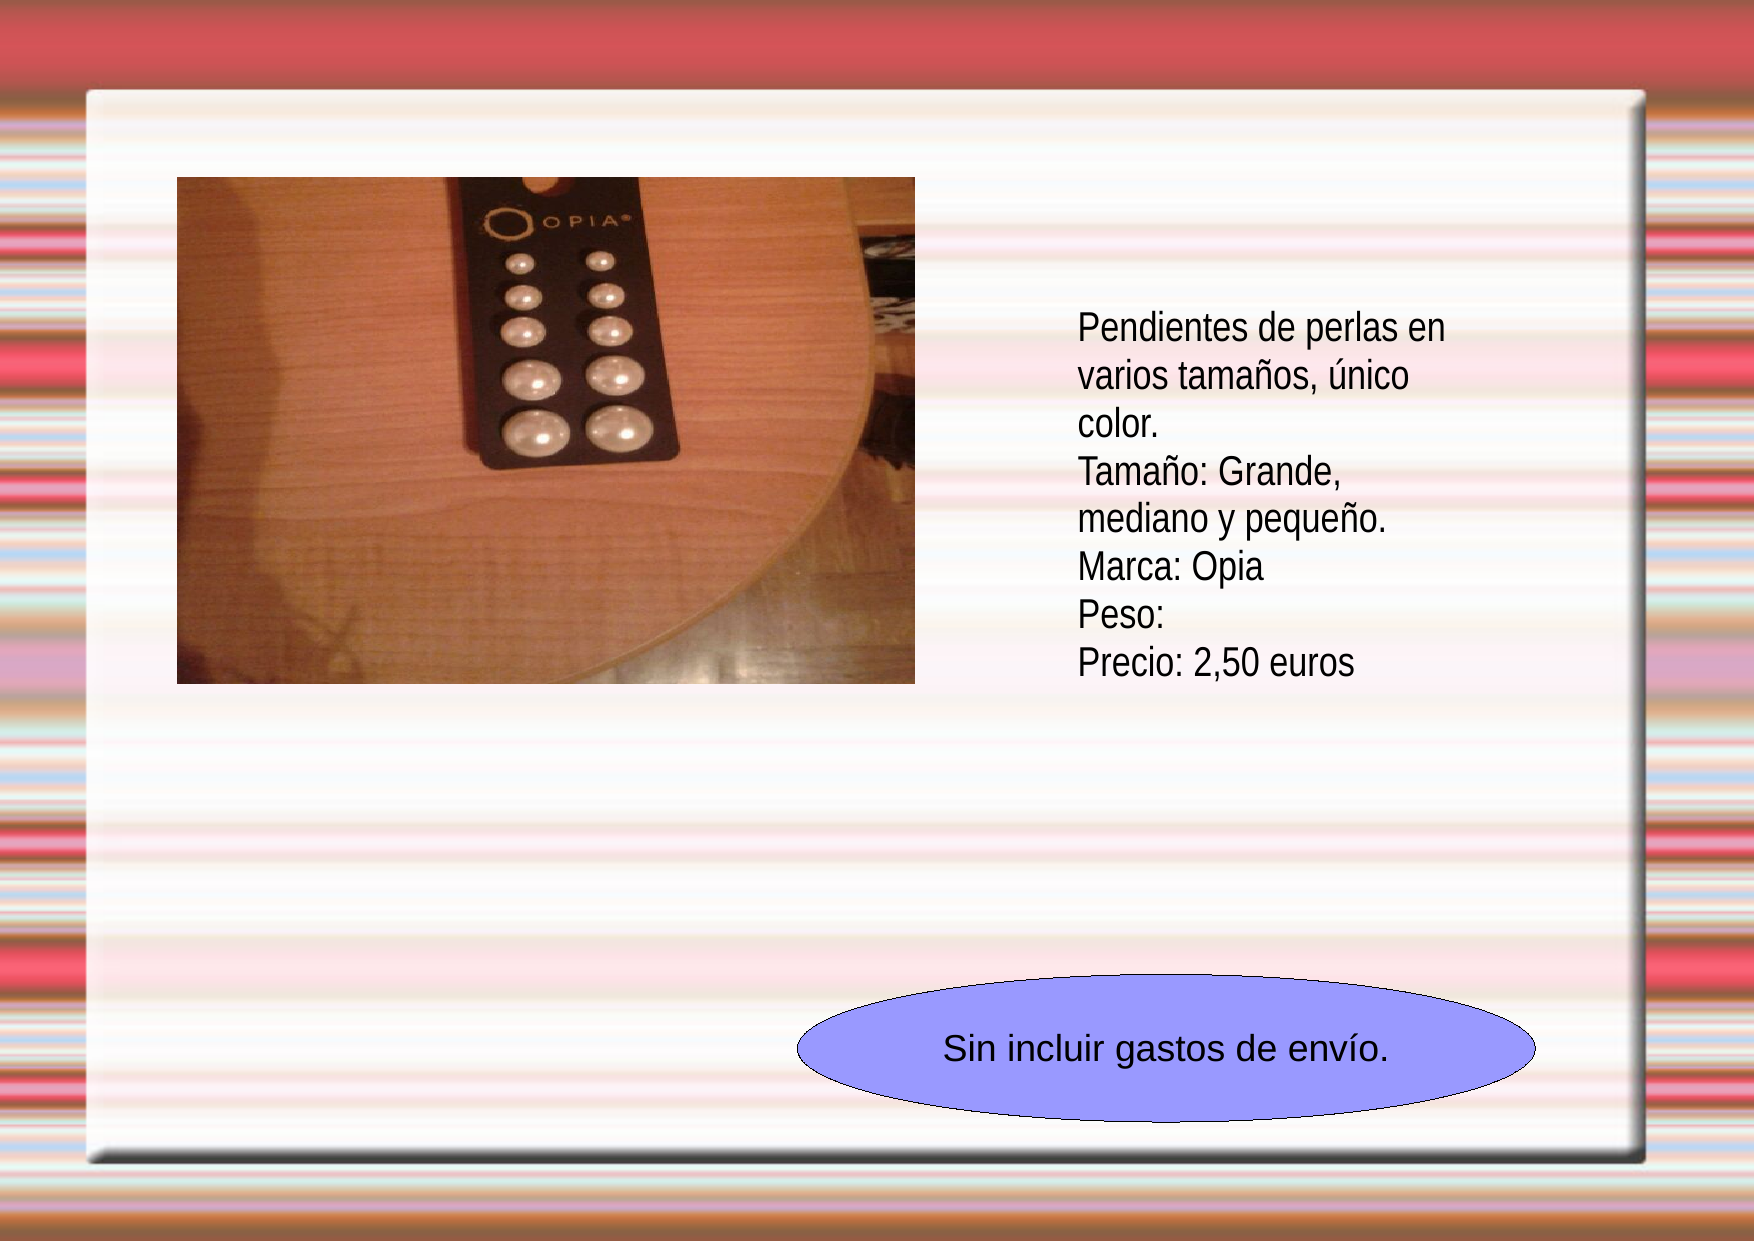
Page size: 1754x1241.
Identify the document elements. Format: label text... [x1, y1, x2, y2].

picture [0, 0, 1754, 1241]
text_box Sin incluir gastos de envío. [797, 974, 1536, 1123]
text_box Pendientes de perlas en varios tamaños, único color. Tamaño: Grande, mediano y pequeño. Marca: Opia Peso: Precio: 2,50 euros [1062, 295, 1477, 768]
